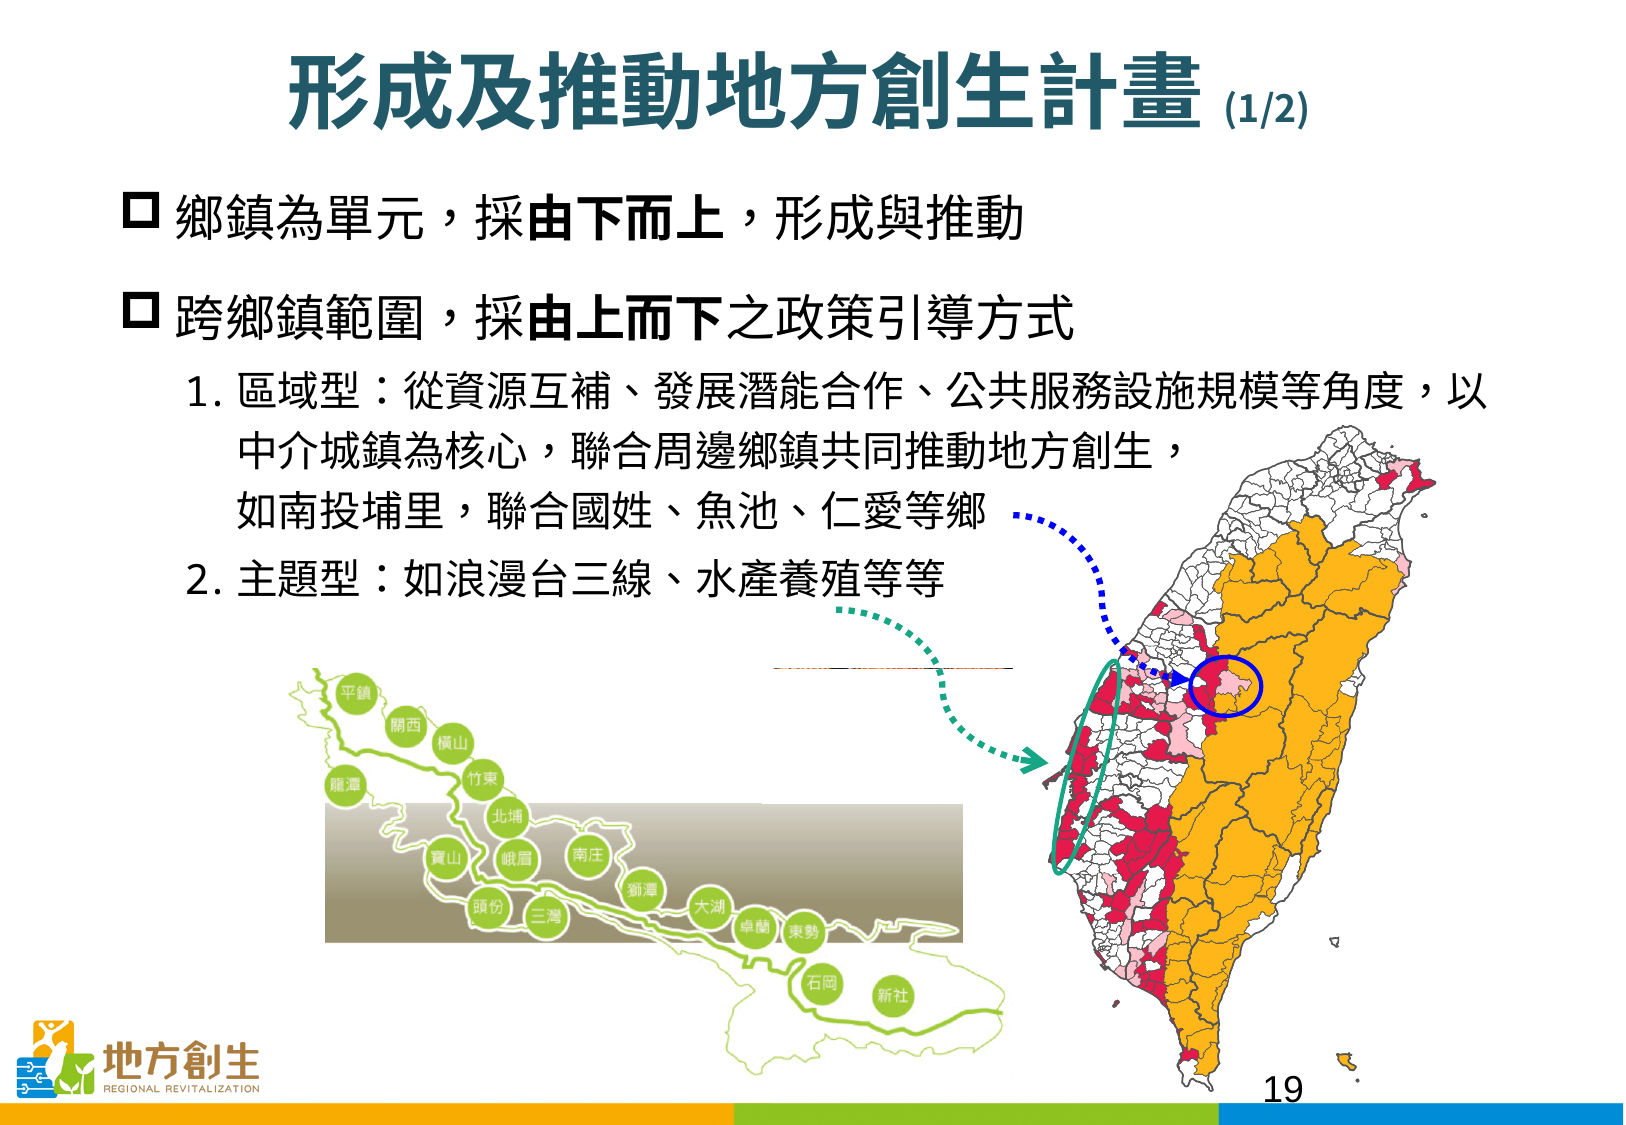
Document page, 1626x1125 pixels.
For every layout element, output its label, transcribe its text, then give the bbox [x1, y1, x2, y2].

text_box <編號> [1247, 1057, 1625, 1118]
title 形成及推動地方創生計畫(1/2) [68, 0, 1531, 183]
picture [280, 892, 1013, 1077]
picture [12, 1013, 259, 1100]
picture [1025, 892, 1451, 1102]
list 鄉鎮為單元，採由下而上，形成與推動 跨鄉鎮範圍，採由上而下之政策引導方式 區域型：從資源互補、發展潛能合作、公共服務設施規模等角度，以中介城鎮為核心，聯合周邊鄉鎮共同推動地方創生， 如南投埔里，聯合國姓、魚池、仁愛等鄉 主題型：如浪漫台三線、水產養殖等等 [103, 149, 1522, 892]
